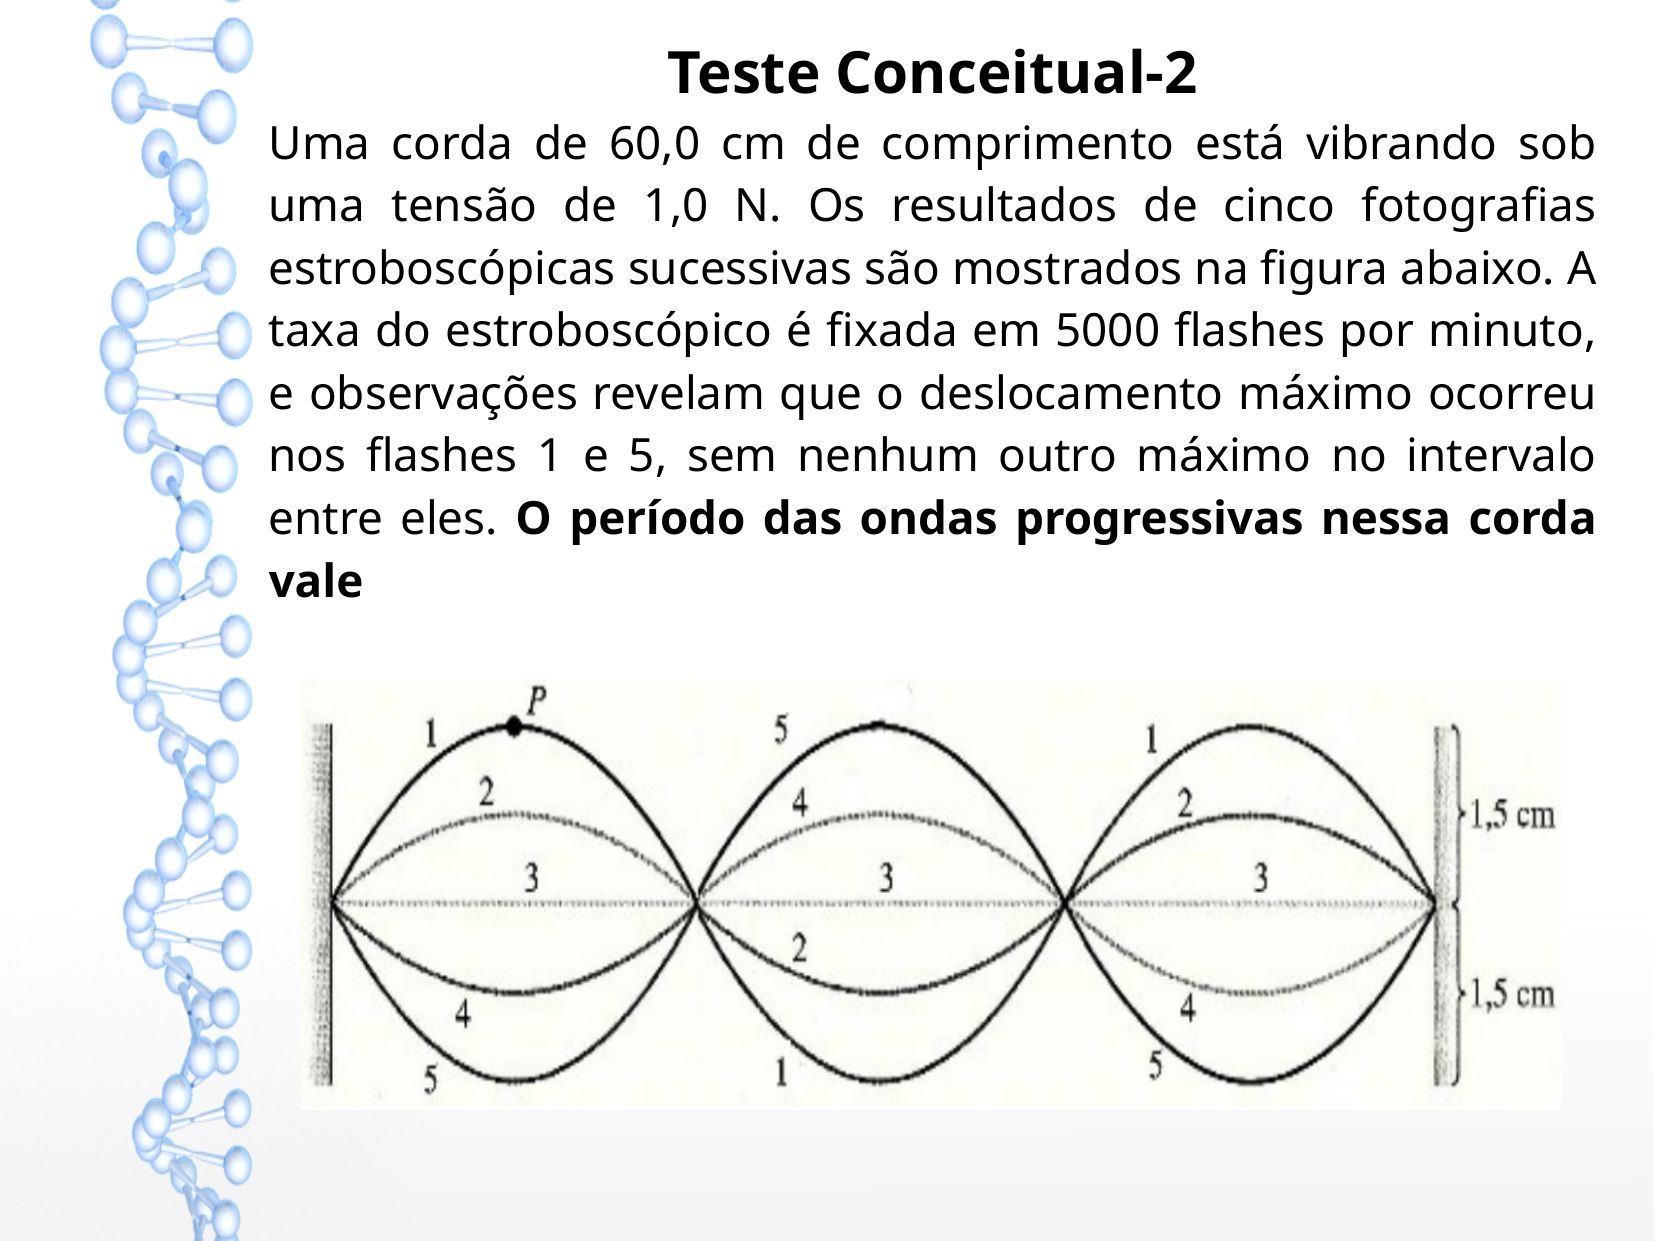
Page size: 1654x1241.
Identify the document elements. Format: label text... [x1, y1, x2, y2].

text_box Teste Conceitual-2 Uma corda de 60,0 cm de comprimento está vibrando sob uma tensão de 1,0 N. Os resultados de cinco fotografias estroboscópicas sucessivas são mostrados na figura abaixo. A taxa do estroboscópico é fixada em 5000 flashes por minuto, e observações revelam que o deslocamento máximo ocorreu nos flashes 1 e 5, sem nenhum outro máximo no intervalo entre eles. O período das ondas progressivas nessa corda vale A) 0,12s B) 0,96s C) 1,20s D) 60s [253, 23, 1613, 1117]
picture [0, 0, 1654, 1241]
